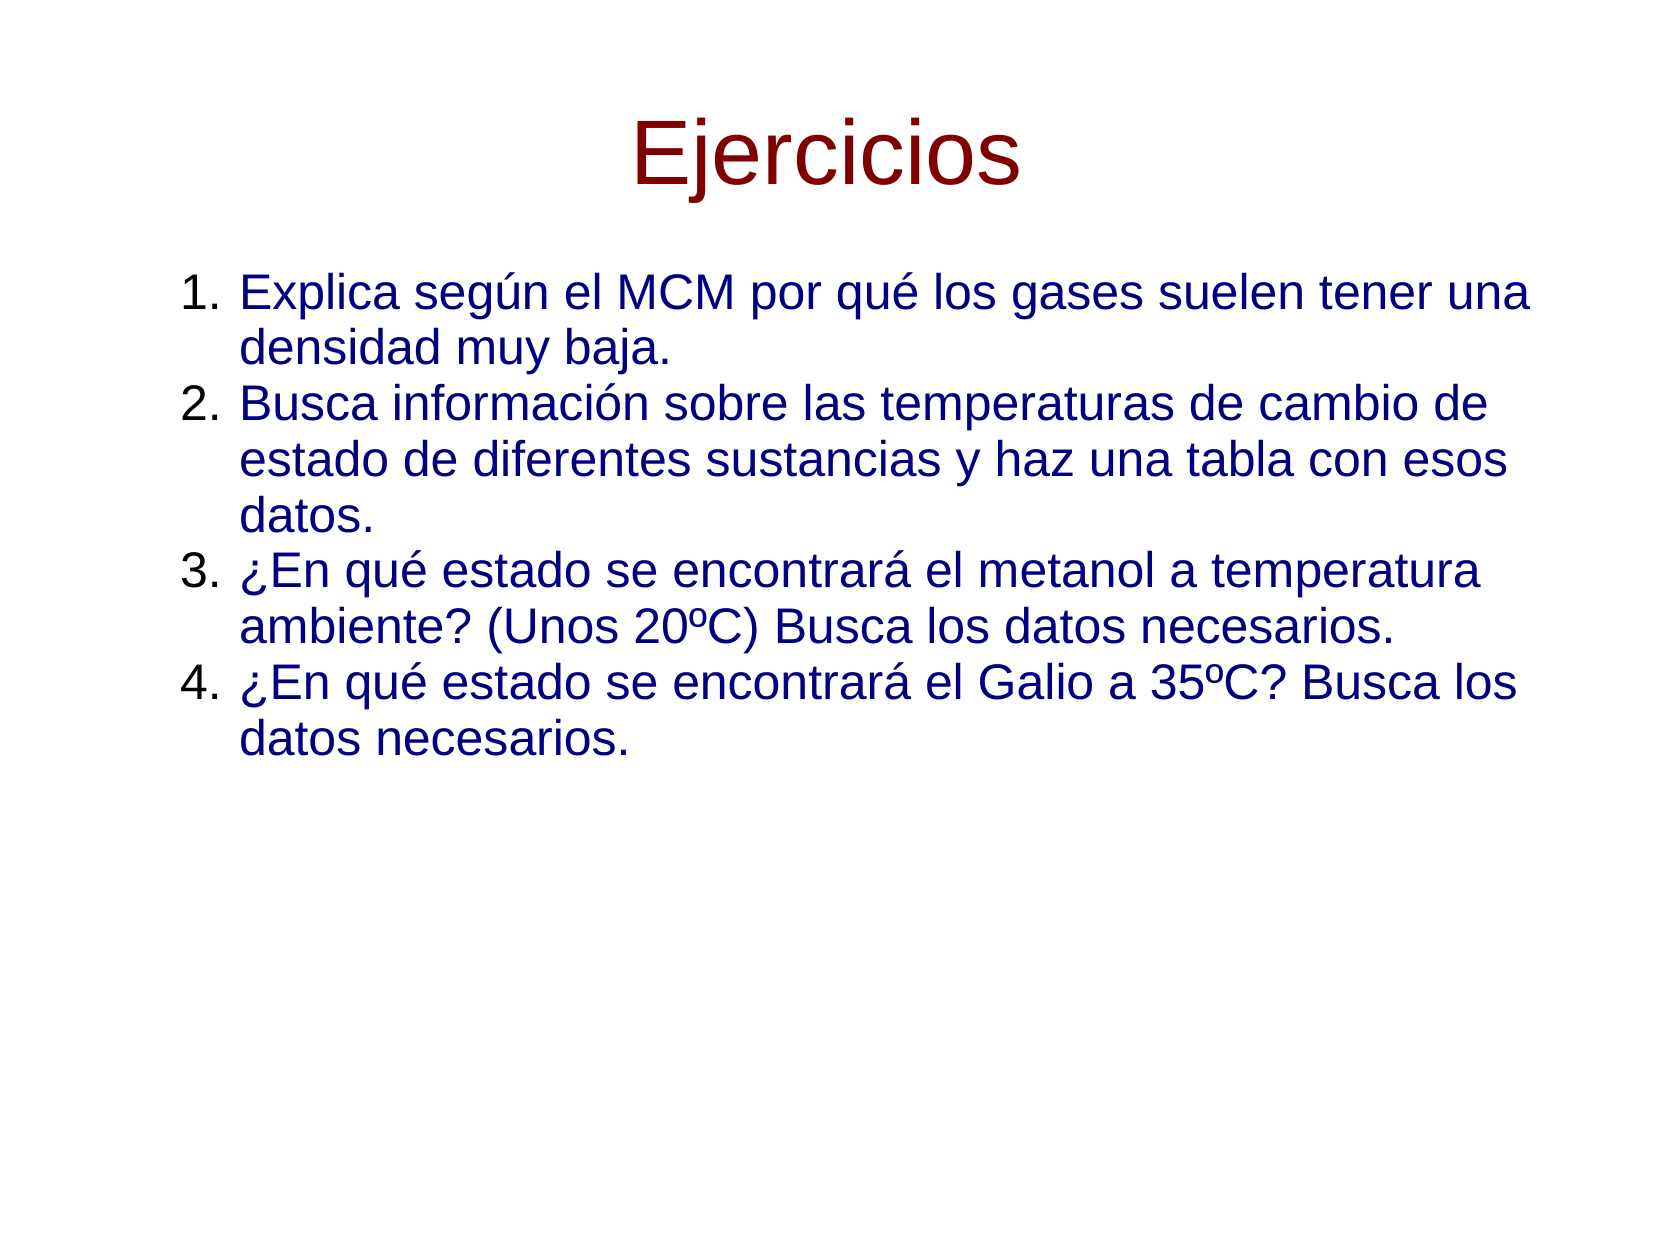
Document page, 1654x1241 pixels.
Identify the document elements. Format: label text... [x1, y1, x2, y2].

title Ejercicios [82, 49, 1571, 257]
text_box Explica según el MCM por qué los gases suelen tener una densidad muy baja. Busca información sobre las temperaturas de cambio de estado de diferentes sustancias y haz una tabla con esos datos. ¿En qué estado se encontrará el metanol a temperatura ambiente? (Unos 20ºC) Busca los datos necesarios. ¿En qué estado se encontrará el Galio a 35ºC? Busca los datos necesarios. [165, 256, 1548, 774]
